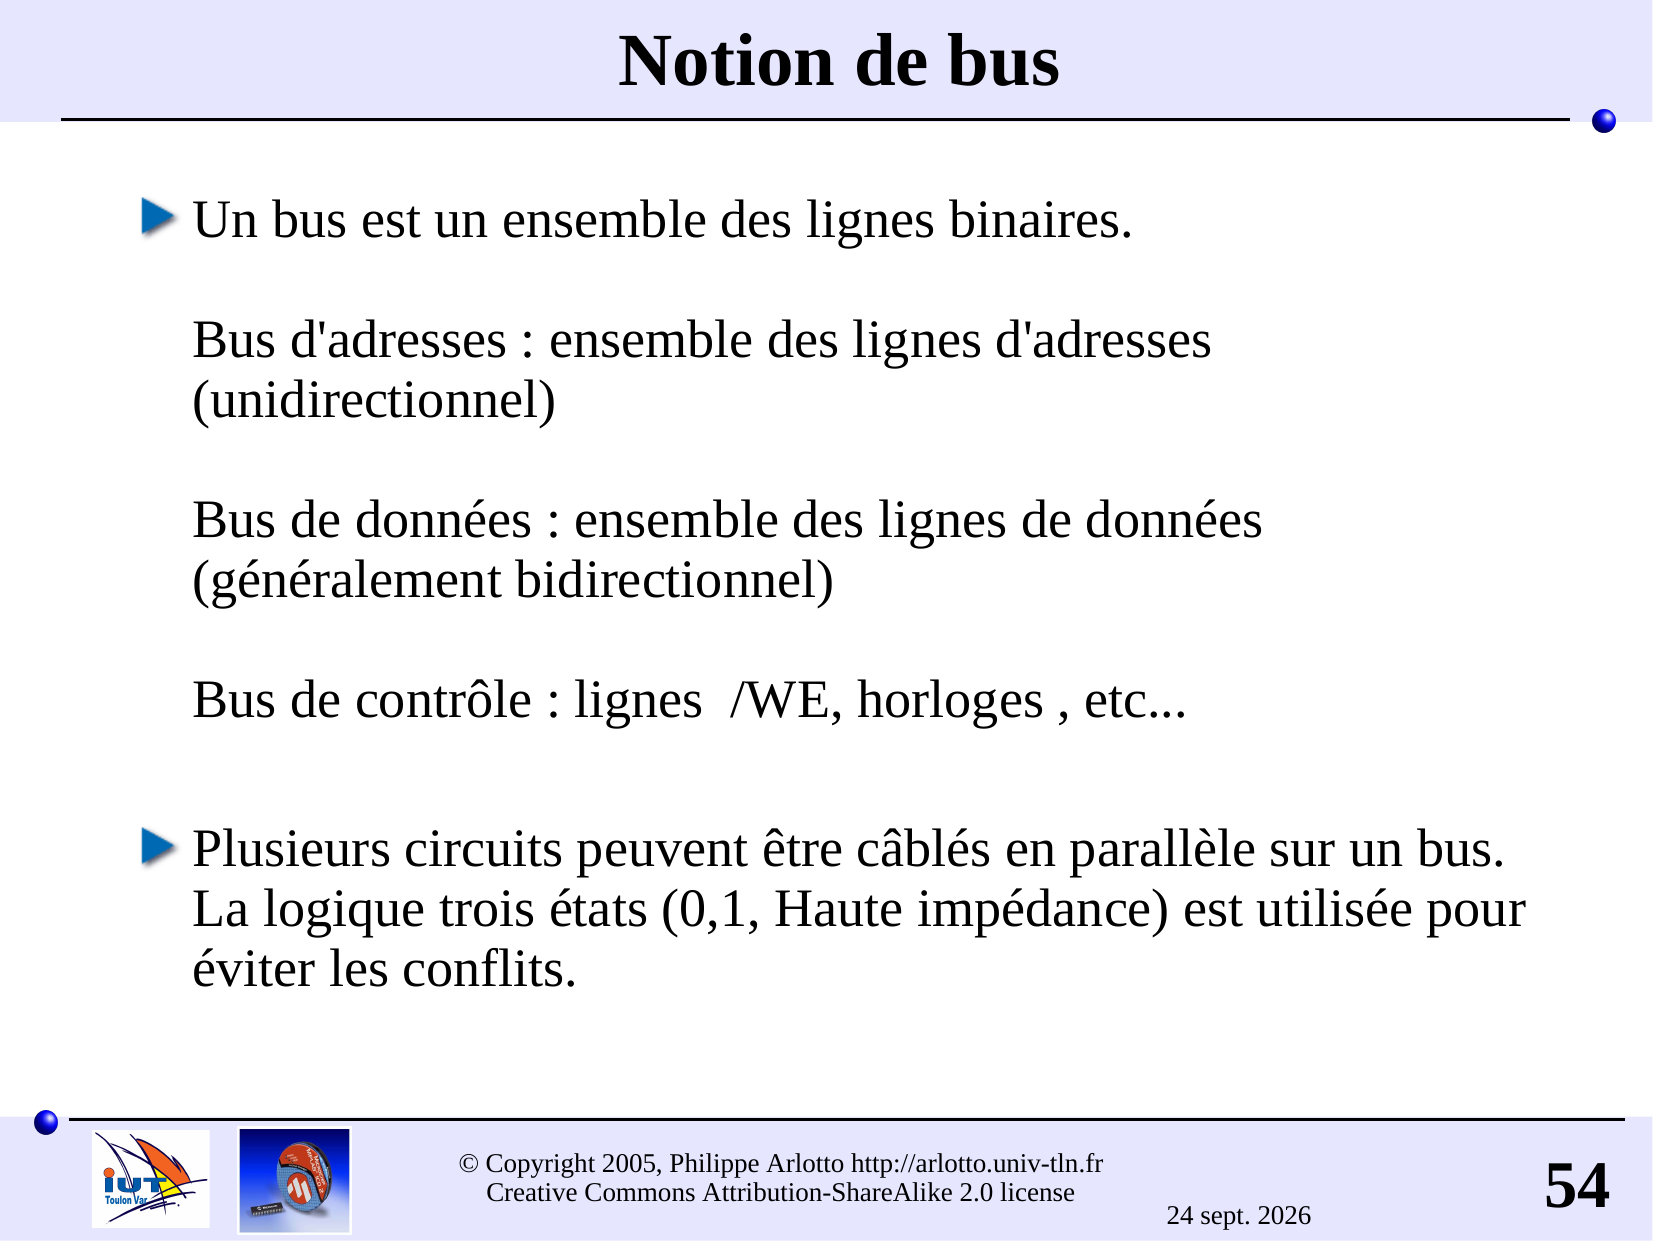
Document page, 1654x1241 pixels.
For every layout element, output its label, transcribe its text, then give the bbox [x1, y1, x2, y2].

picture [237, 1126, 352, 1235]
title Notion de bus [95, 11, 1585, 110]
list Un bus est un ensemble des lignes binaires. Bus d'adresses : ensemble des lignes d'adresses (unidirectionnel) Bus de données : ensemble des lignes de données (généralement bidirectionnel) Bus de contrôle : lignes /WE, horloges , etc... Plusieurs circuits peuvent être câblés en parallèle sur un bus. La logique trois états (0,1, Haute impédance) est utilisée pour éviter les conflits. [121, 188, 1534, 1070]
